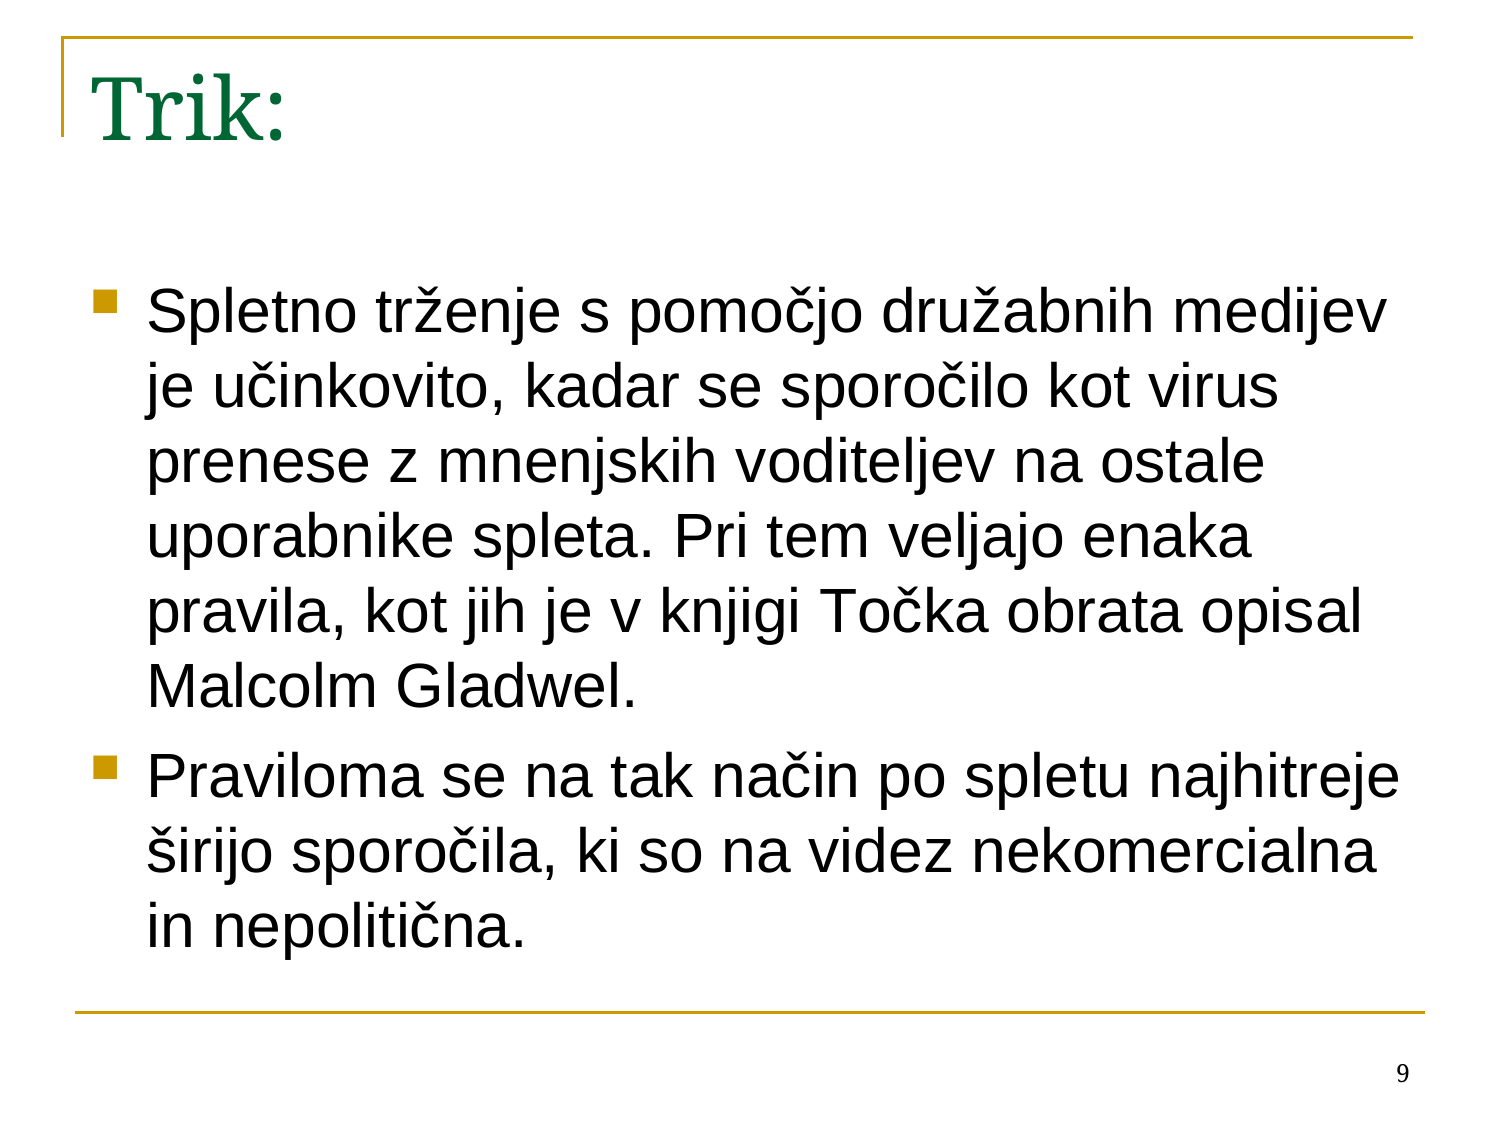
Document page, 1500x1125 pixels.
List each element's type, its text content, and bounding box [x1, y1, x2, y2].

title Trik: [75, 45, 1426, 233]
text_box <number> [1074, 1024, 1426, 1100]
list Spletno trženje s pomočjo družabnih medijev je učinkovito, kadar se sporočilo kot virus prenese z mnenjskih voditeljev na ostale uporabnike spleta. Pri tem veljajo enaka pravila, kot jih je v knjigi Točka obrata opisal Malcolm Gladwel. Praviloma se na tak način po spletu najhitreje širijo sporočila, ki so na videz nekomercialna in nepolitična. [75, 262, 1426, 1006]
